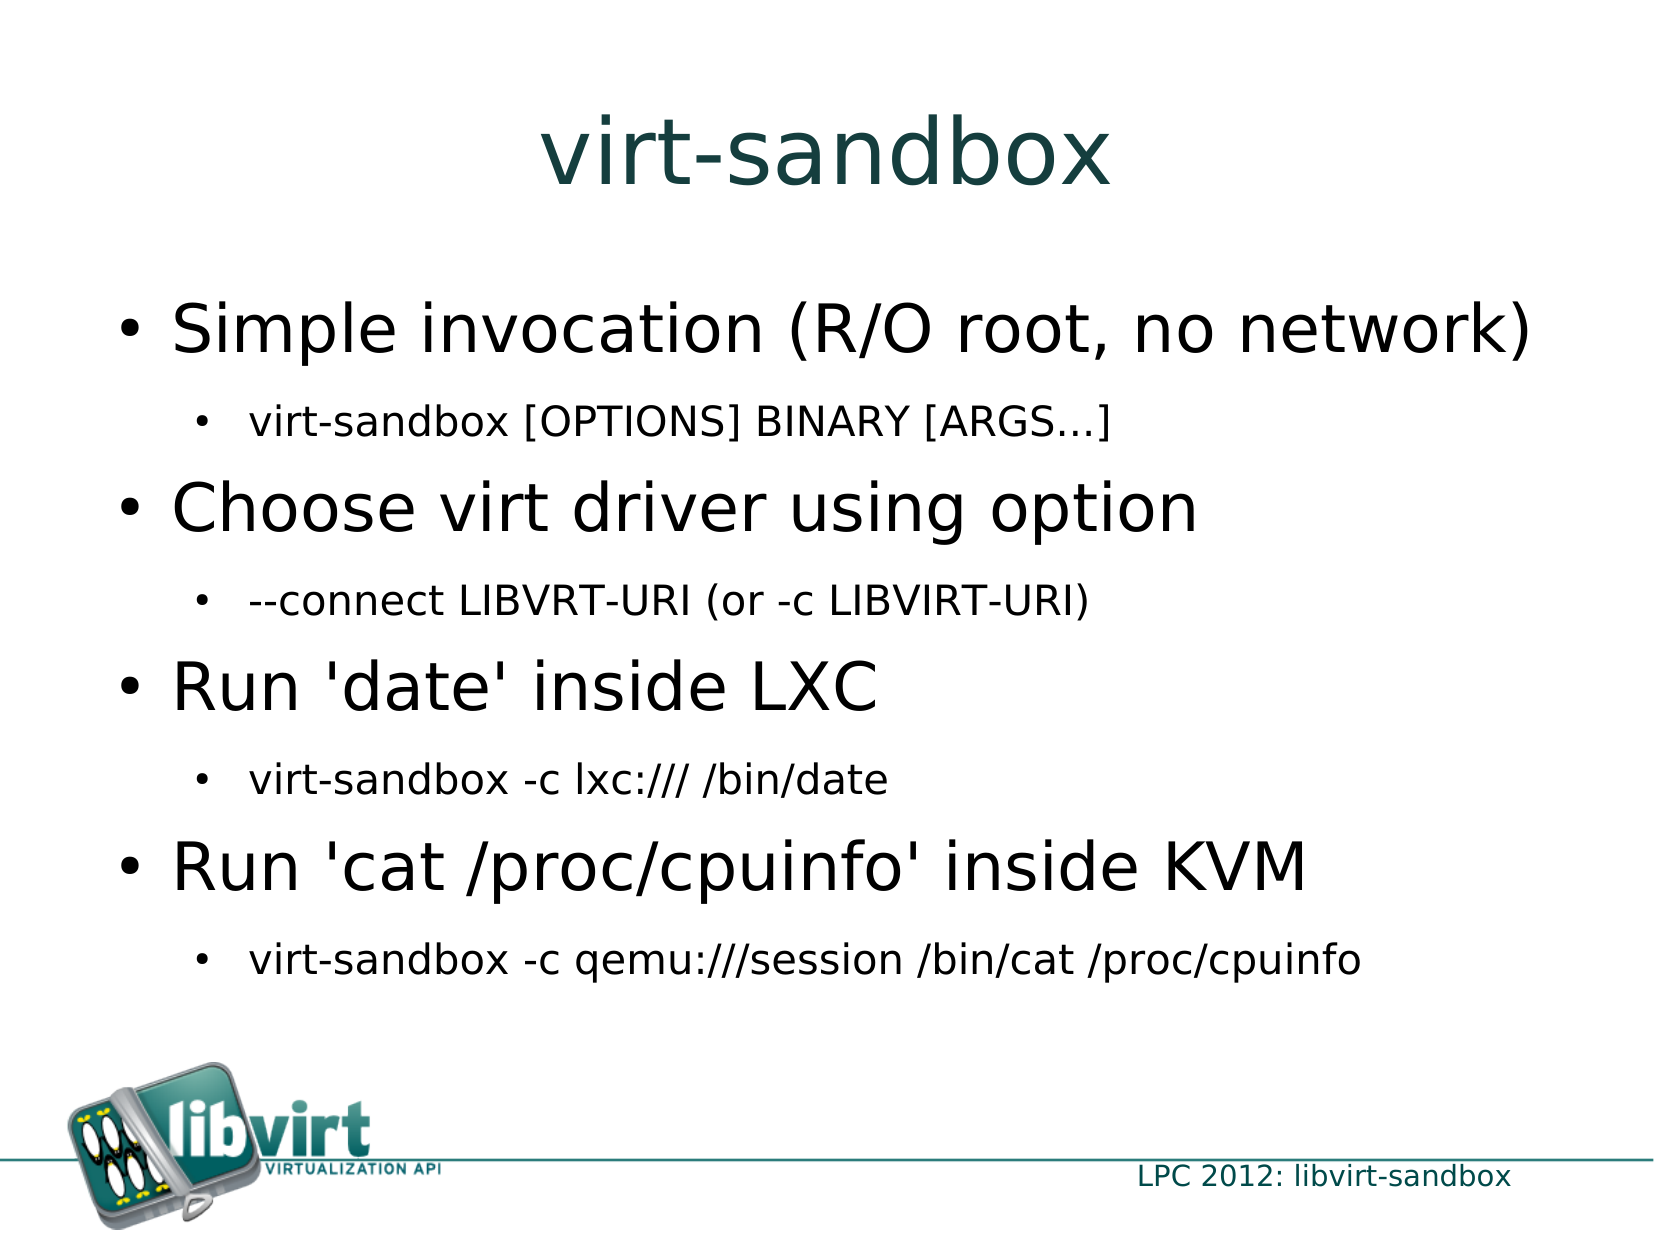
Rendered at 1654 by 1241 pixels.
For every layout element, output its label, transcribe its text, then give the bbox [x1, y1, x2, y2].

title virt-sandbox [82, 49, 1571, 257]
text_box LPC 2012: libvirt-sandbox [1122, 1151, 1654, 1211]
list Simple invocation (R/O root, no network) virt-sandbox [OPTIONS] BINARY [ARGS...] Choose virt driver using option --connect LIBVRT-URI (or -c LIBVIRT-URI) Run 'date' inside LXC virt-sandbox -c lxc:/// /bin/date Run 'cat /proc/cpuinfo' inside KVM virt-sandbox -c qemu:///session /bin/cat /proc/cpuinfo [82, 290, 1571, 1062]
picture [0, 1062, 1654, 1230]
